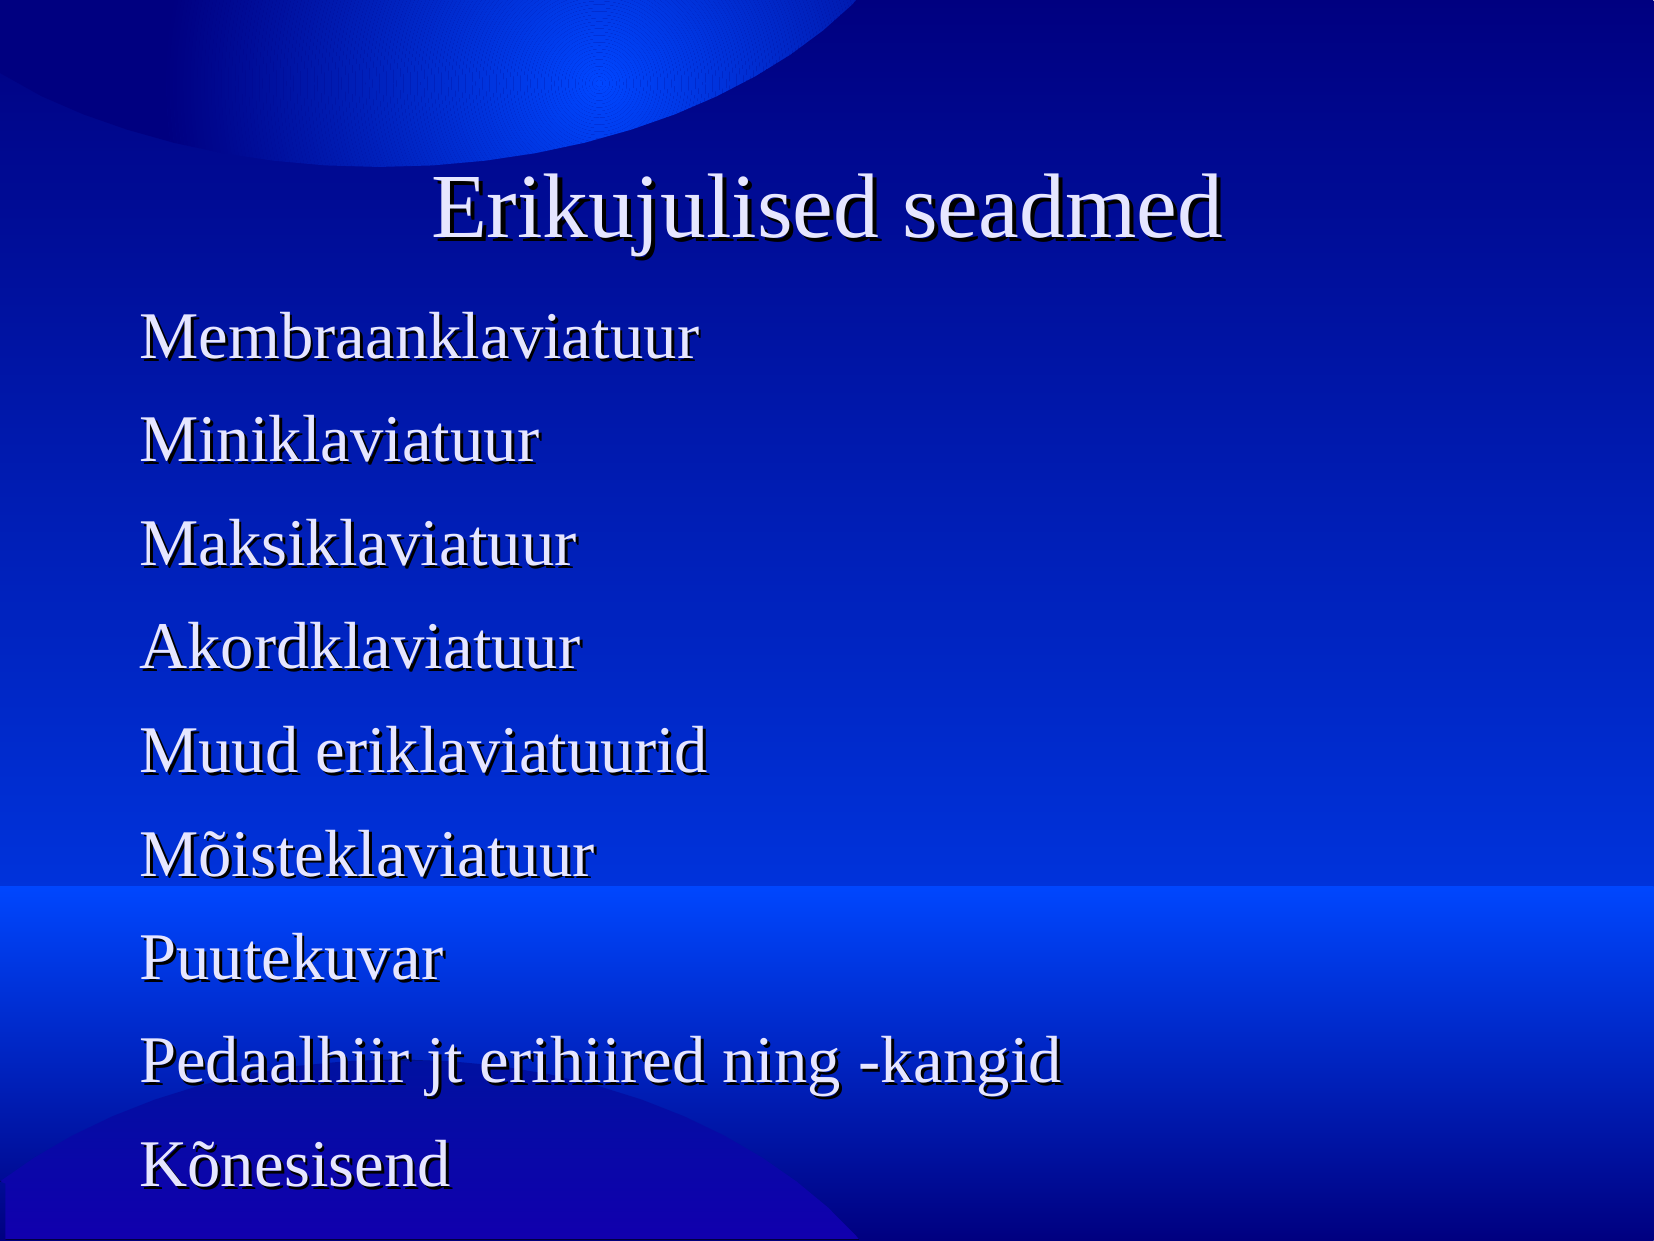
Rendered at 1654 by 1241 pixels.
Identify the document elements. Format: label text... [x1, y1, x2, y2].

title Erikujulised seadmed [121, 102, 1534, 298]
list Membraanklaviatuur Miniklaviatuur Maksiklaviatuur Akordklaviatuur Muud eriklaviatuurid Mõisteklaviatuur Puutekuvar Pedaalhiir jt erihiired ning -kangid Kõnesisend [121, 298, 1534, 1202]
